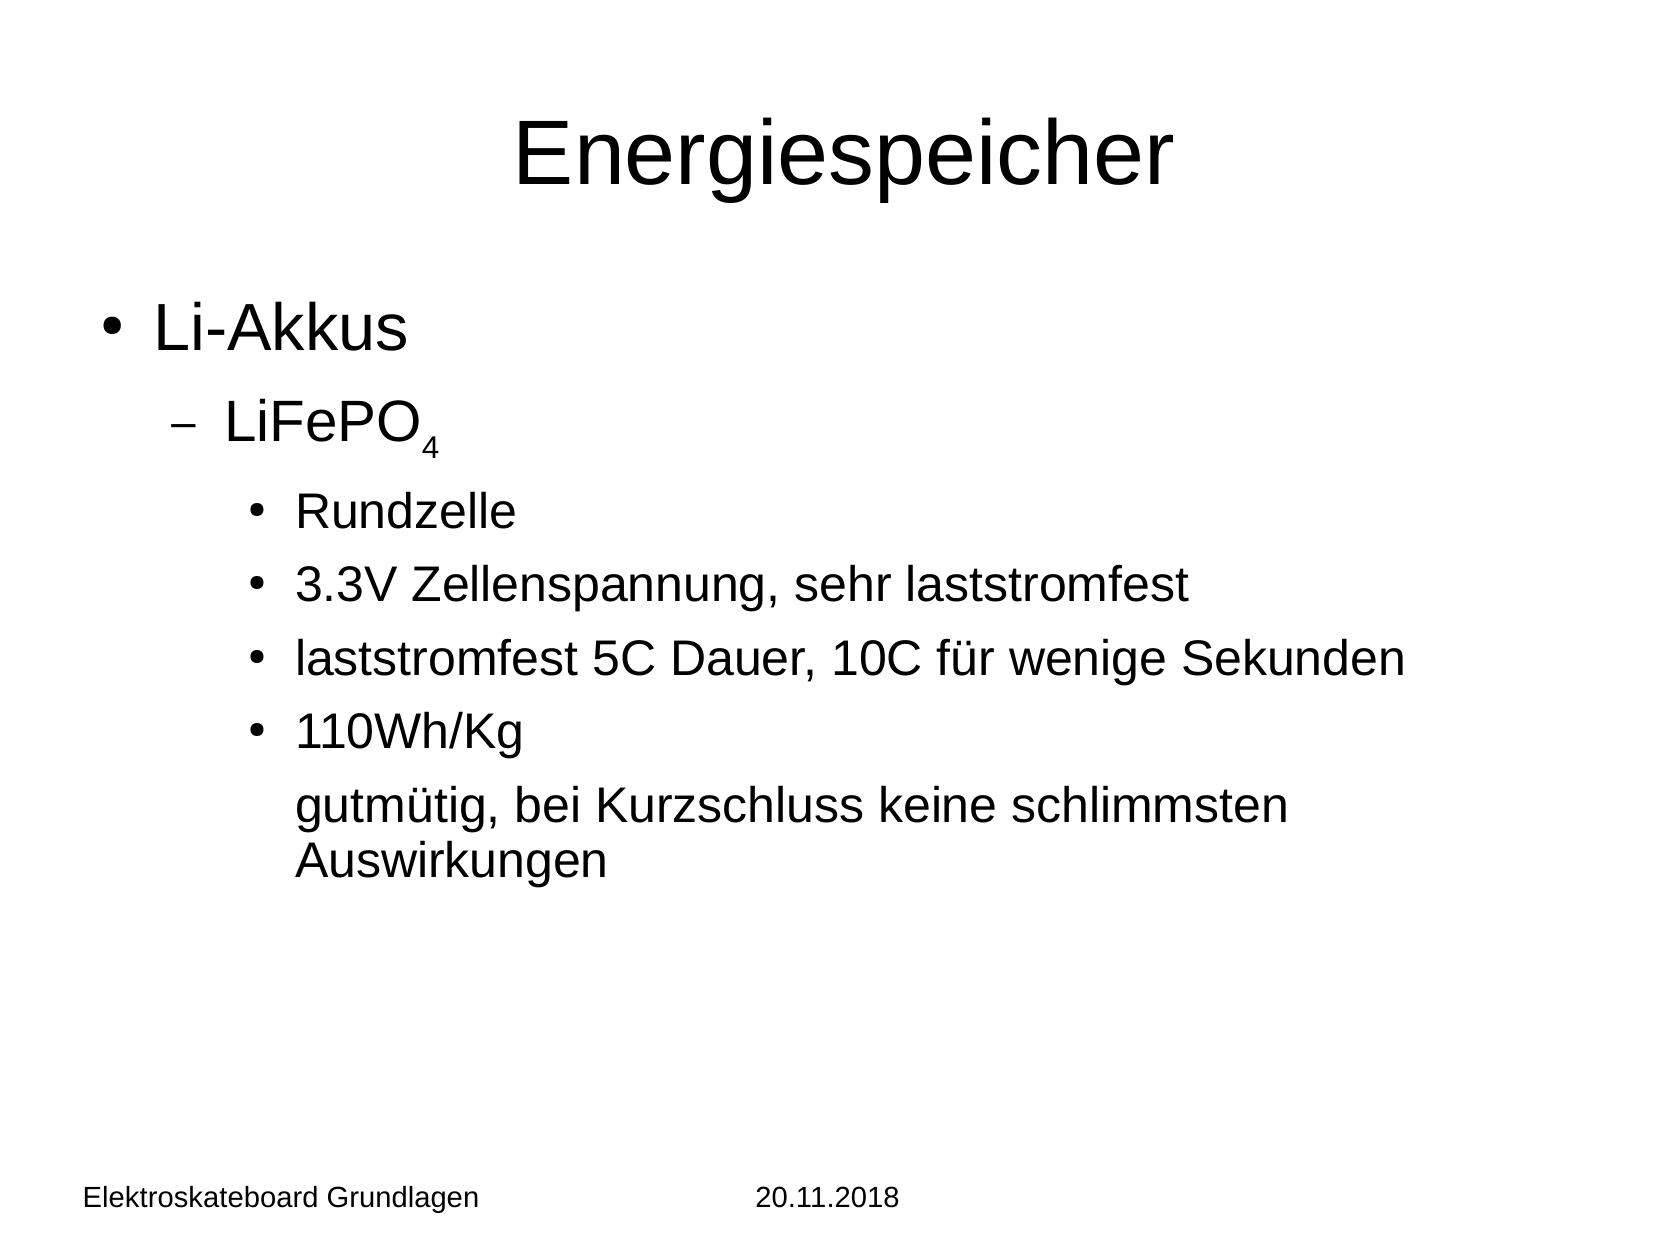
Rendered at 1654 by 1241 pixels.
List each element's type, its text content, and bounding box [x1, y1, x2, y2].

title Energiespeicher [82, 49, 1571, 257]
list Li-Akkus LiFePO4 Rundzelle 3.3V Zellenspannung, sehr laststromfest laststromfest 5C Dauer, 10C für wenige Sekunden 110Wh/Kg gutmütig, bei Kurzschluss keine schlimmsten Auswirkungen [82, 290, 1571, 1010]
